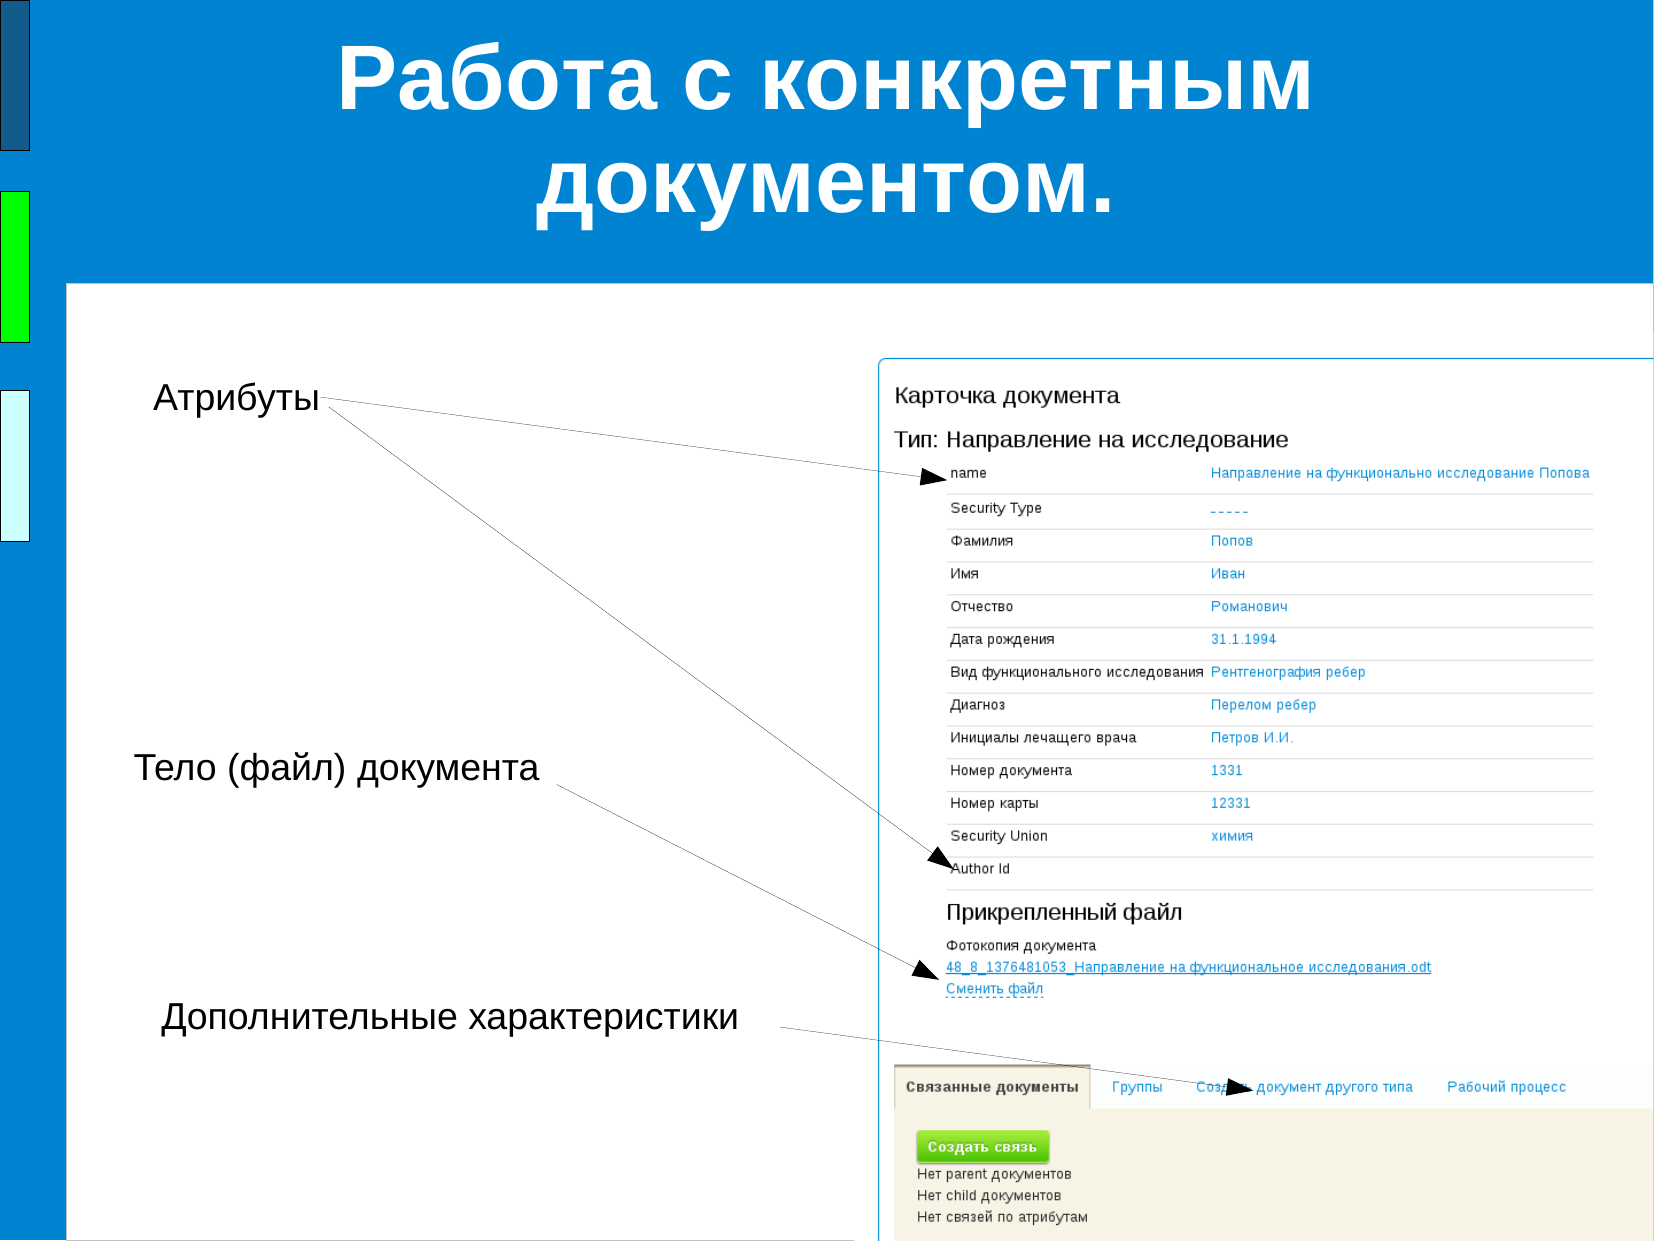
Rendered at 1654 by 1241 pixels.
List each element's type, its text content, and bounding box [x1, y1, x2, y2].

text_box Тело (файл) документа [118, 739, 556, 796]
text_box Дополнительные характеристики [146, 987, 755, 1045]
text_box Атрибуты [138, 369, 335, 427]
title Работа с конкретным документом. [82, 25, 1571, 233]
picture [854, 332, 1654, 1241]
